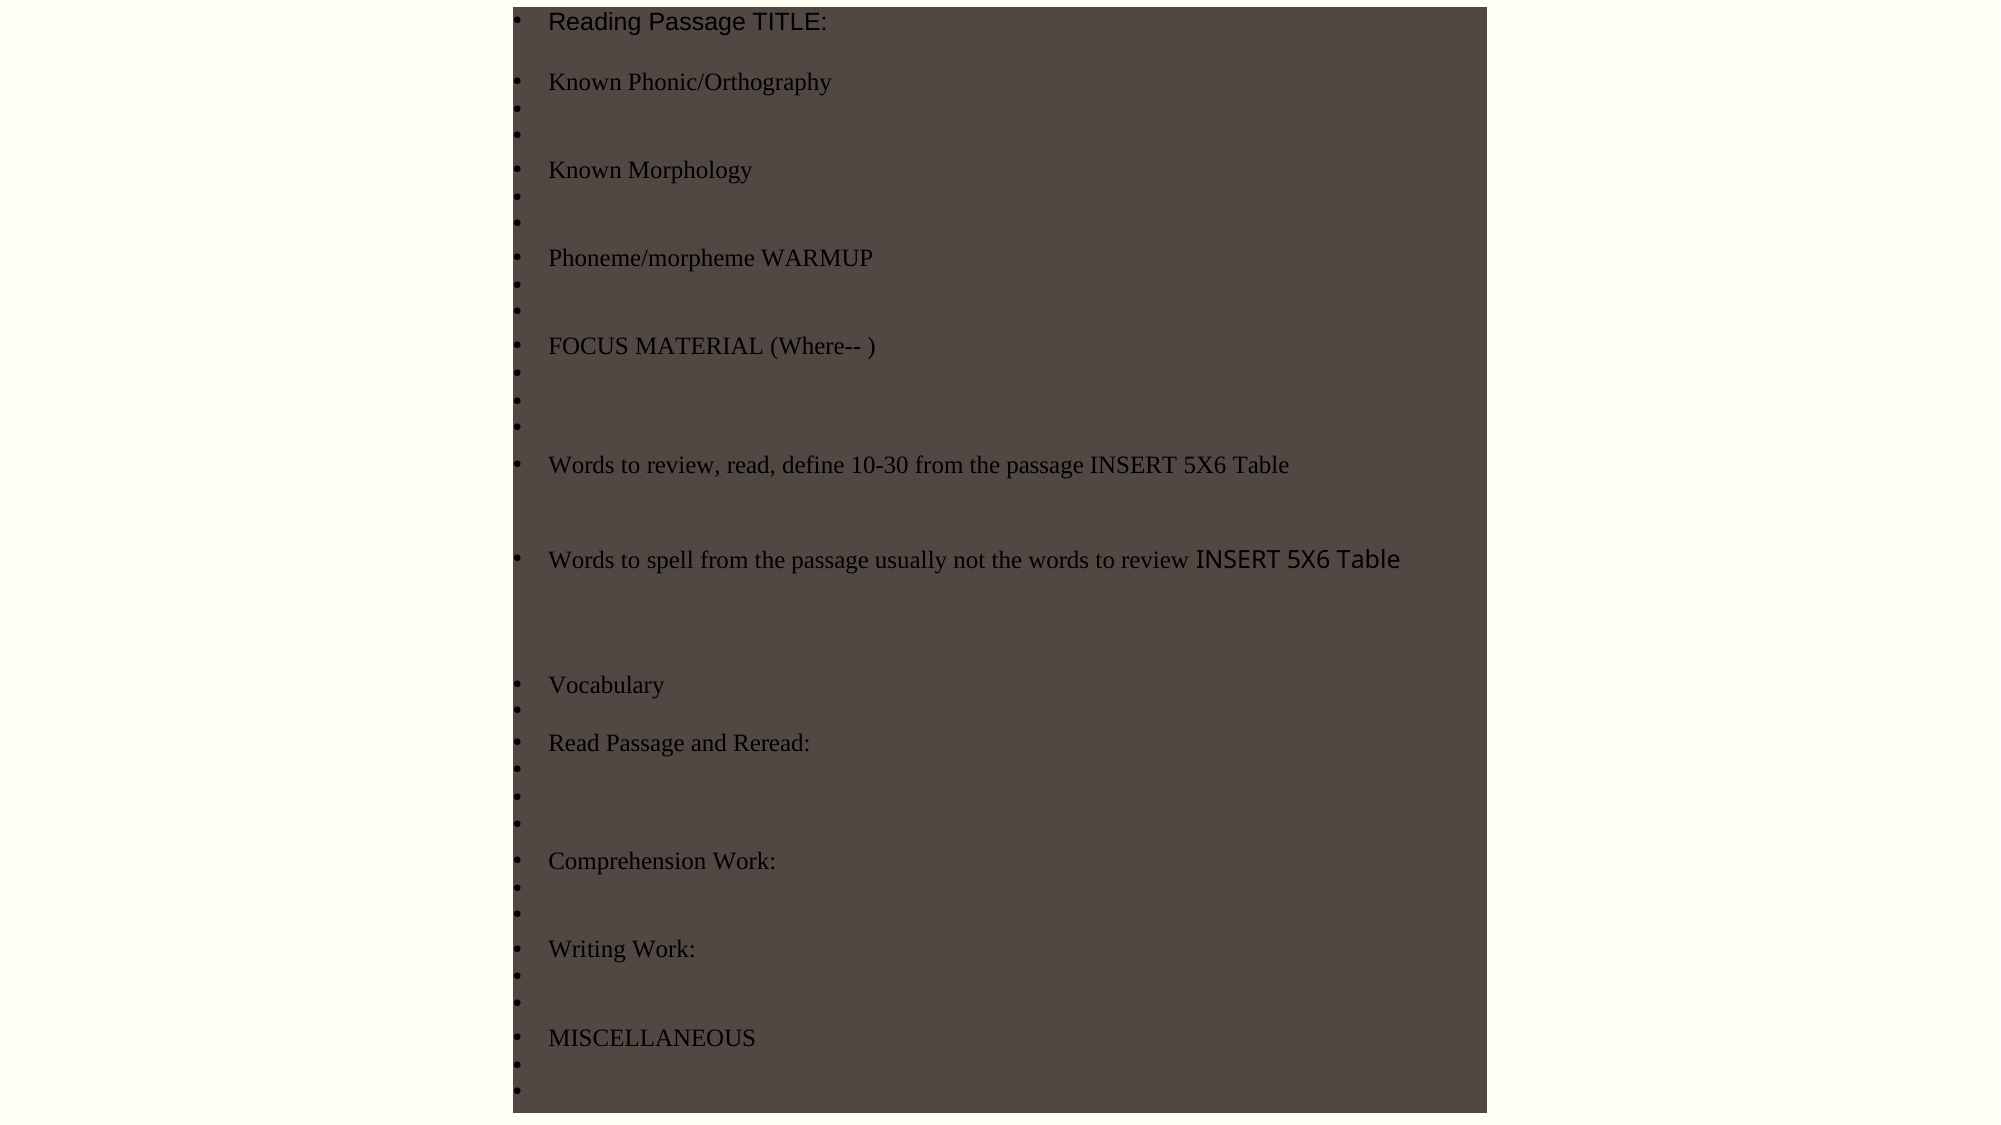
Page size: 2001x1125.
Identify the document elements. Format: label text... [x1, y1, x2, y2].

table_cell Comprehension Work: [513, 847, 1487, 936]
table_cell Writing Work: [513, 936, 1487, 1024]
table_cell Read Passage and Reread: [513, 729, 1487, 847]
table_cell Vocabulary [513, 671, 1487, 729]
table_cell Words to review, read, define 10-30 from the passage INSERT 5X6 Table [513, 451, 1487, 542]
table_header Reading Passage TITLE: [513, 7, 1487, 68]
table_cell Known Phonic/Orthography [513, 68, 1487, 156]
table_cell Known Morphology [513, 156, 1487, 244]
table_cell Phoneme/morpheme WARMUP [513, 244, 1487, 332]
table_cell Words to spell from the passage usually not the words to review INSERT 5X6 Table [513, 542, 1487, 671]
table_cell MISCELLANEOUS [513, 1024, 1487, 1113]
table_cell FOCUS MATERIAL (Where-- ) [513, 332, 1487, 451]
